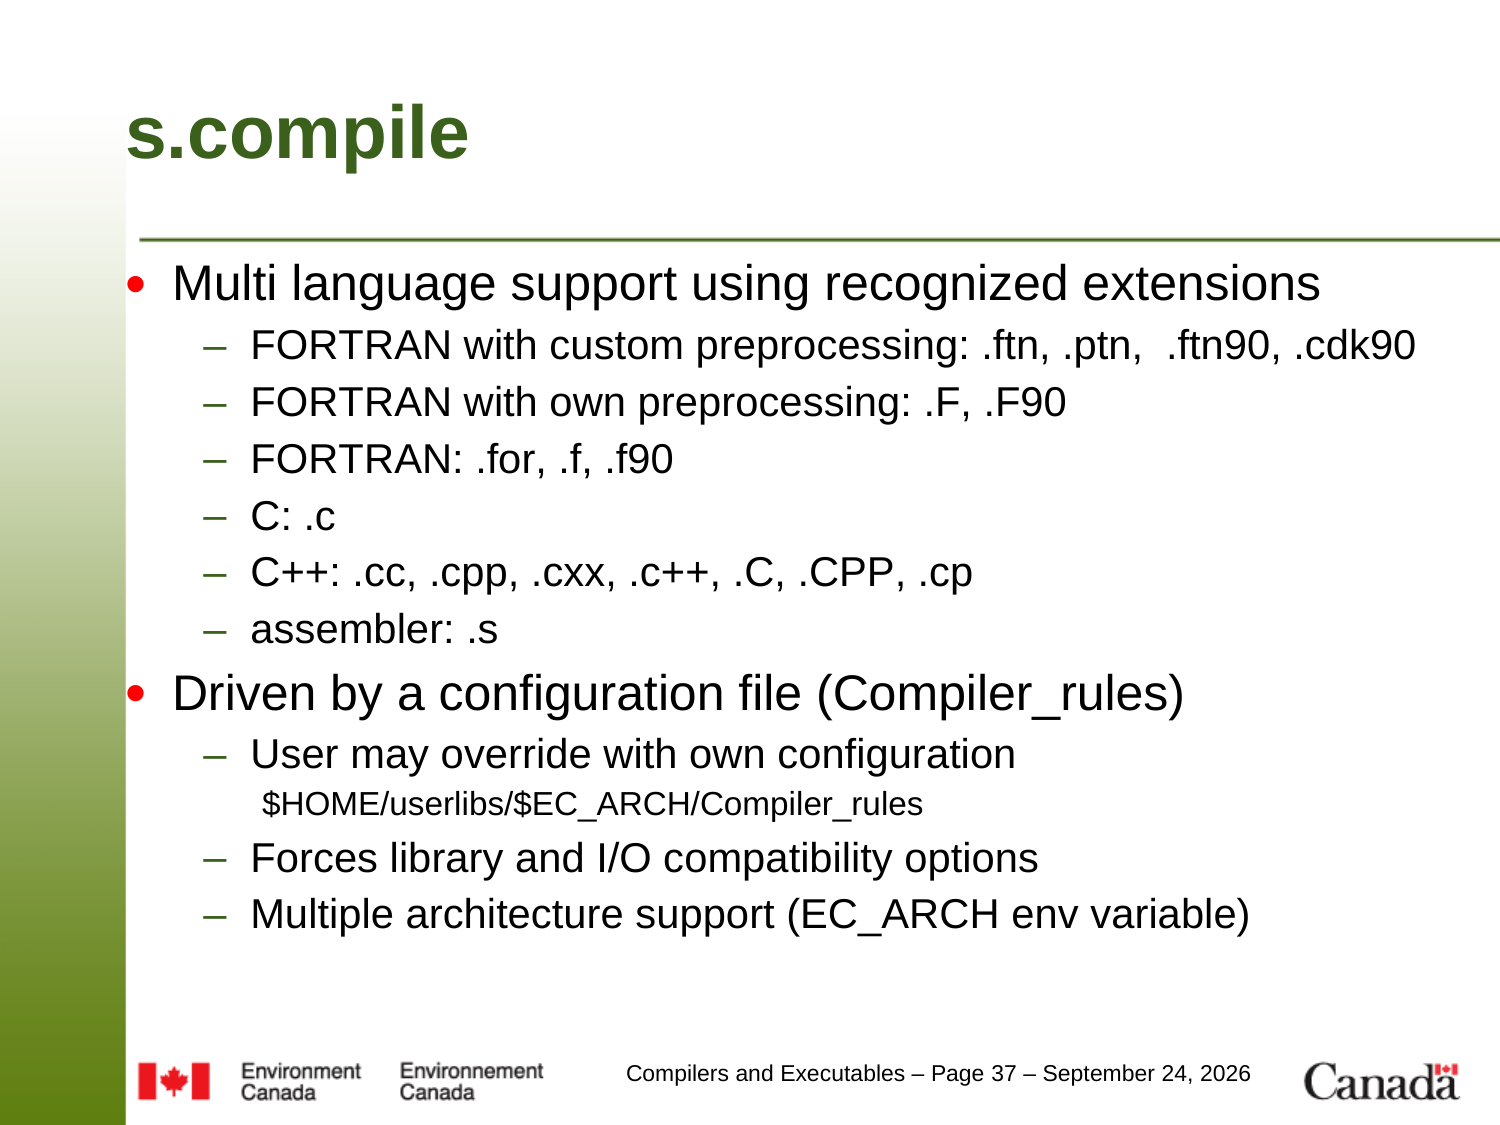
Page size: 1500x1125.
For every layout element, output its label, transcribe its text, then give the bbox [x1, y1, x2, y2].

list Multi language support using recognized extensions FORTRAN with custom preprocessing: .ftn, .ptn, .ftn90, .cdk90 FORTRAN with own preprocessing: .F, .F90 FORTRAN: .for, .f, .f90 C: .c C++: .cc, .cpp, .cxx, .c++, .C, .CPP, .cp assembler: .s Driven by a configuration file (Compiler_rules) User may override with own configuration $HOME/userlibs/$EC_ARCH/Compiler_rules Forces library and I/O compatibility options Multiple architecture support (EC_ARCH env variable) [125, 255, 1463, 1009]
picture [0, 0, 1500, 1125]
title s.compile [125, 52, 1463, 213]
